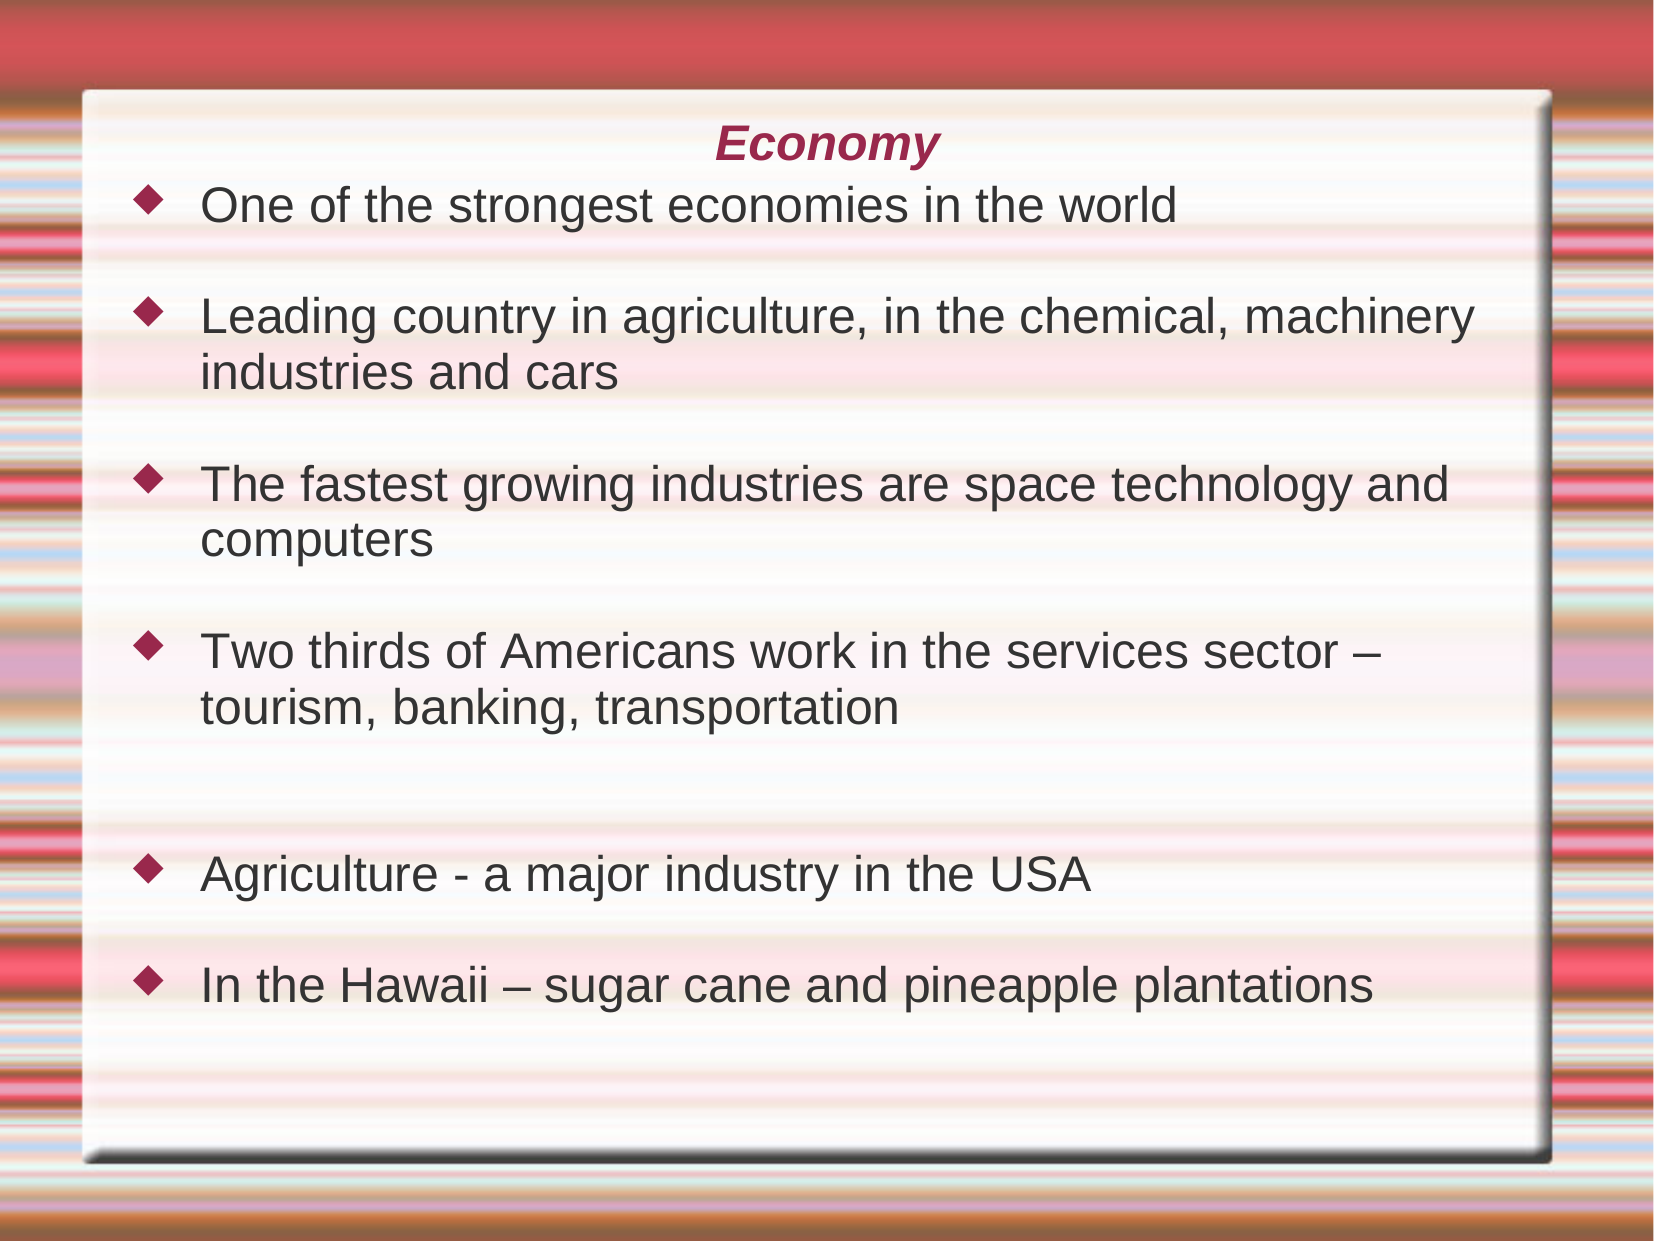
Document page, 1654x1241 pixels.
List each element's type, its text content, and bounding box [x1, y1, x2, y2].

list One of the strongest economies in the world Leading country in agriculture, in the chemical, machinery industries and cars The fastest growing industries are space technology and computers Two thirds of Americans work in the services sector – tourism, banking, transportation Agriculture - a major industry in the USA In the Hawaii – sugar cane and pineapple plantations [118, 177, 1500, 1107]
picture [0, 0, 1654, 1241]
title Economy [121, 50, 1534, 237]
